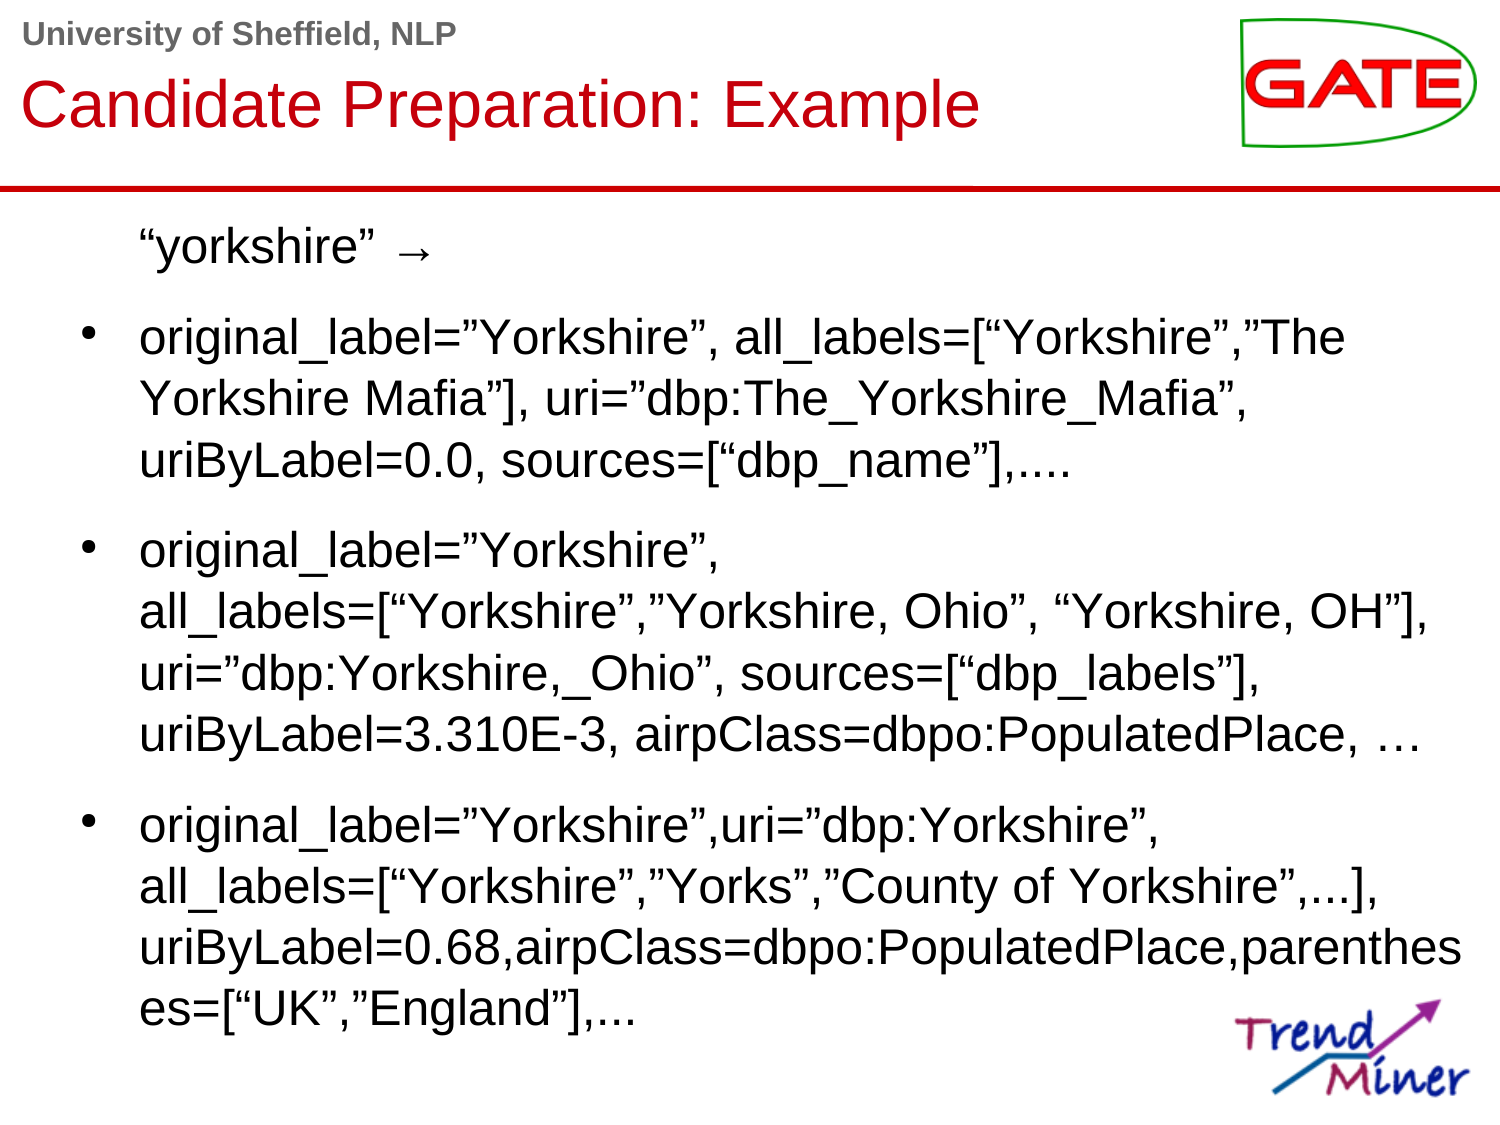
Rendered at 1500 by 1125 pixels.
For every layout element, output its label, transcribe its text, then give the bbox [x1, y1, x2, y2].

picture [1204, 992, 1496, 1118]
list “yorkshire” → original_label=”Yorkshire”, all_labels=[“Yorkshire”,”The Yorkshire Mafia”], uri=”dbp:The_Yorkshire_Mafia”, uriByLabel=0.0, sources=[“dbp_name”],.... original_label=”Yorkshire”, all_labels=[“Yorkshire”,”Yorkshire, Ohio”, “Yorkshire, OH”], uri=”dbp:Yorkshire,_Ohio”, sources=[“dbp_labels”], uriByLabel=3.310E-3, airpClass=dbpo:PopulatedPlace, … original_label=”Yorkshire”,uri=”dbp:Yorkshire”, all_labels=[“Yorkshire”,”Yorks”,”County of Yorkshire”,...], uriByLabel=0.68,airpClass=dbpo:PopulatedPlace,parentheses=[“UK”,”England”],... [23, 212, 1477, 1063]
picture [1240, 18, 1477, 148]
title Candidate Preparation: Example [20, 45, 1240, 166]
